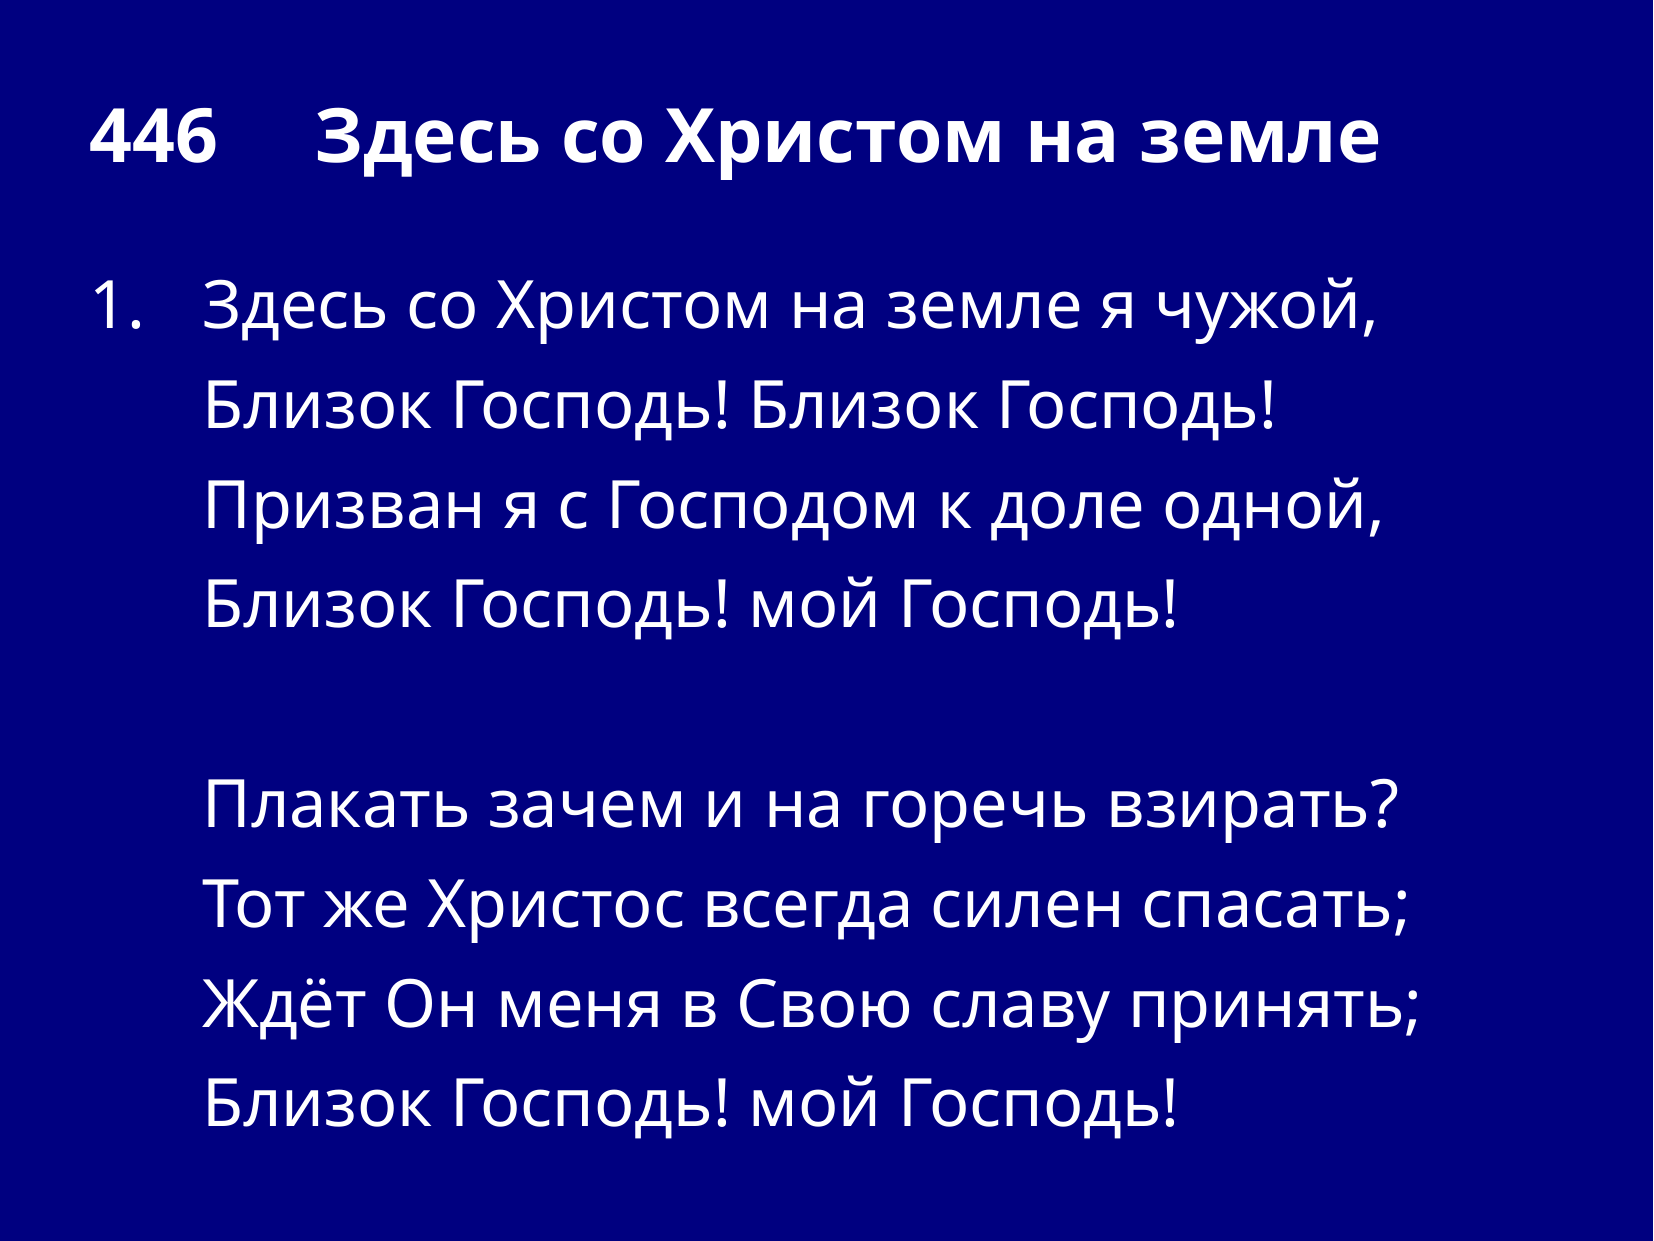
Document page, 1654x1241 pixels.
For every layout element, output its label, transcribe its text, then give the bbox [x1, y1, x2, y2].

text_box 446 Здесь со Христом на земле [75, 75, 1576, 188]
text_box 1. Здесь со Христом на земле я чужой, Близок Господь! Близок Господь! Призван я с Господом к доле одной, Близок Господь! мой Господь! Плакать зачем и на горечь взирать? Тот же Христос всегда силен спасать; Ждёт Он меня в Свою славу принять; Близок Господь! мой Господь! [75, 188, 1576, 1163]
